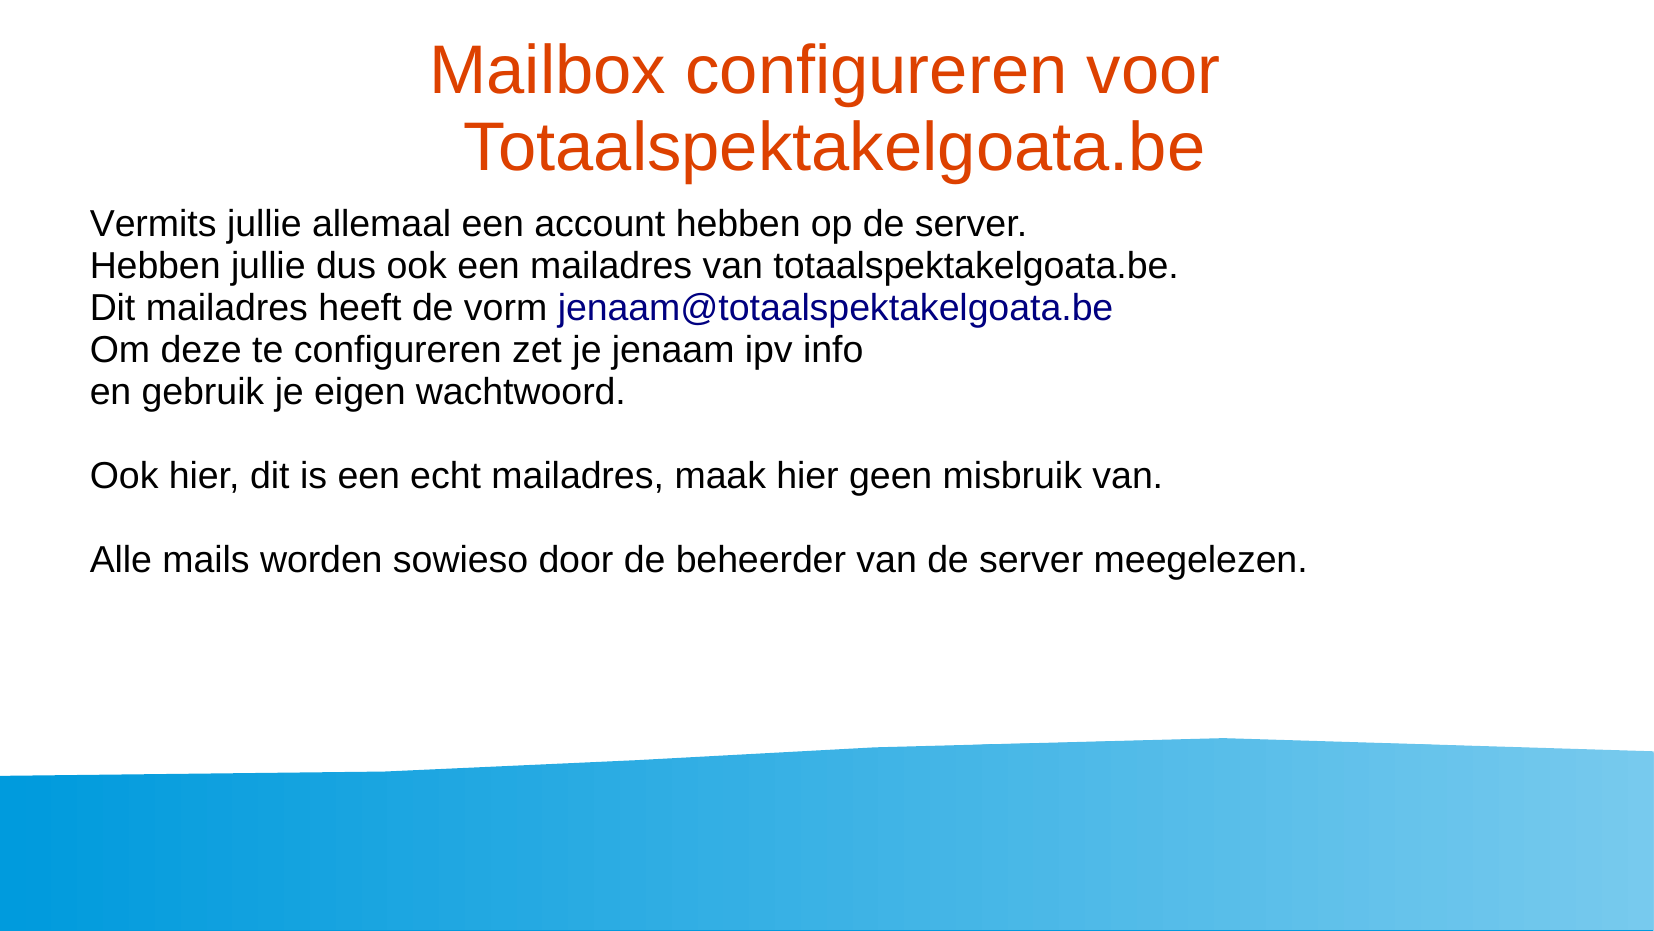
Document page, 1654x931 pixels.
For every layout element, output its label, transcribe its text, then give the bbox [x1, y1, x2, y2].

text_box Vermits jullie allemaal een account hebben op de server. Hebben jullie dus ook een mailadres van totaalspektakelgoata.be. Dit mailadres heeft de vorm jenaam@totaalspektakelgoata.be Om deze te configureren zet je jenaam ipv info en gebruik je eigen wachtwoord. Ook hier, dit is een echt mailadres, maak hier geen misbruik van. Alle mails worden sowieso door de beheerder van de server meegelezen. [75, 195, 1538, 823]
title Mailbox configureren voor Totaalspektakelgoata.be [96, 13, 1573, 202]
